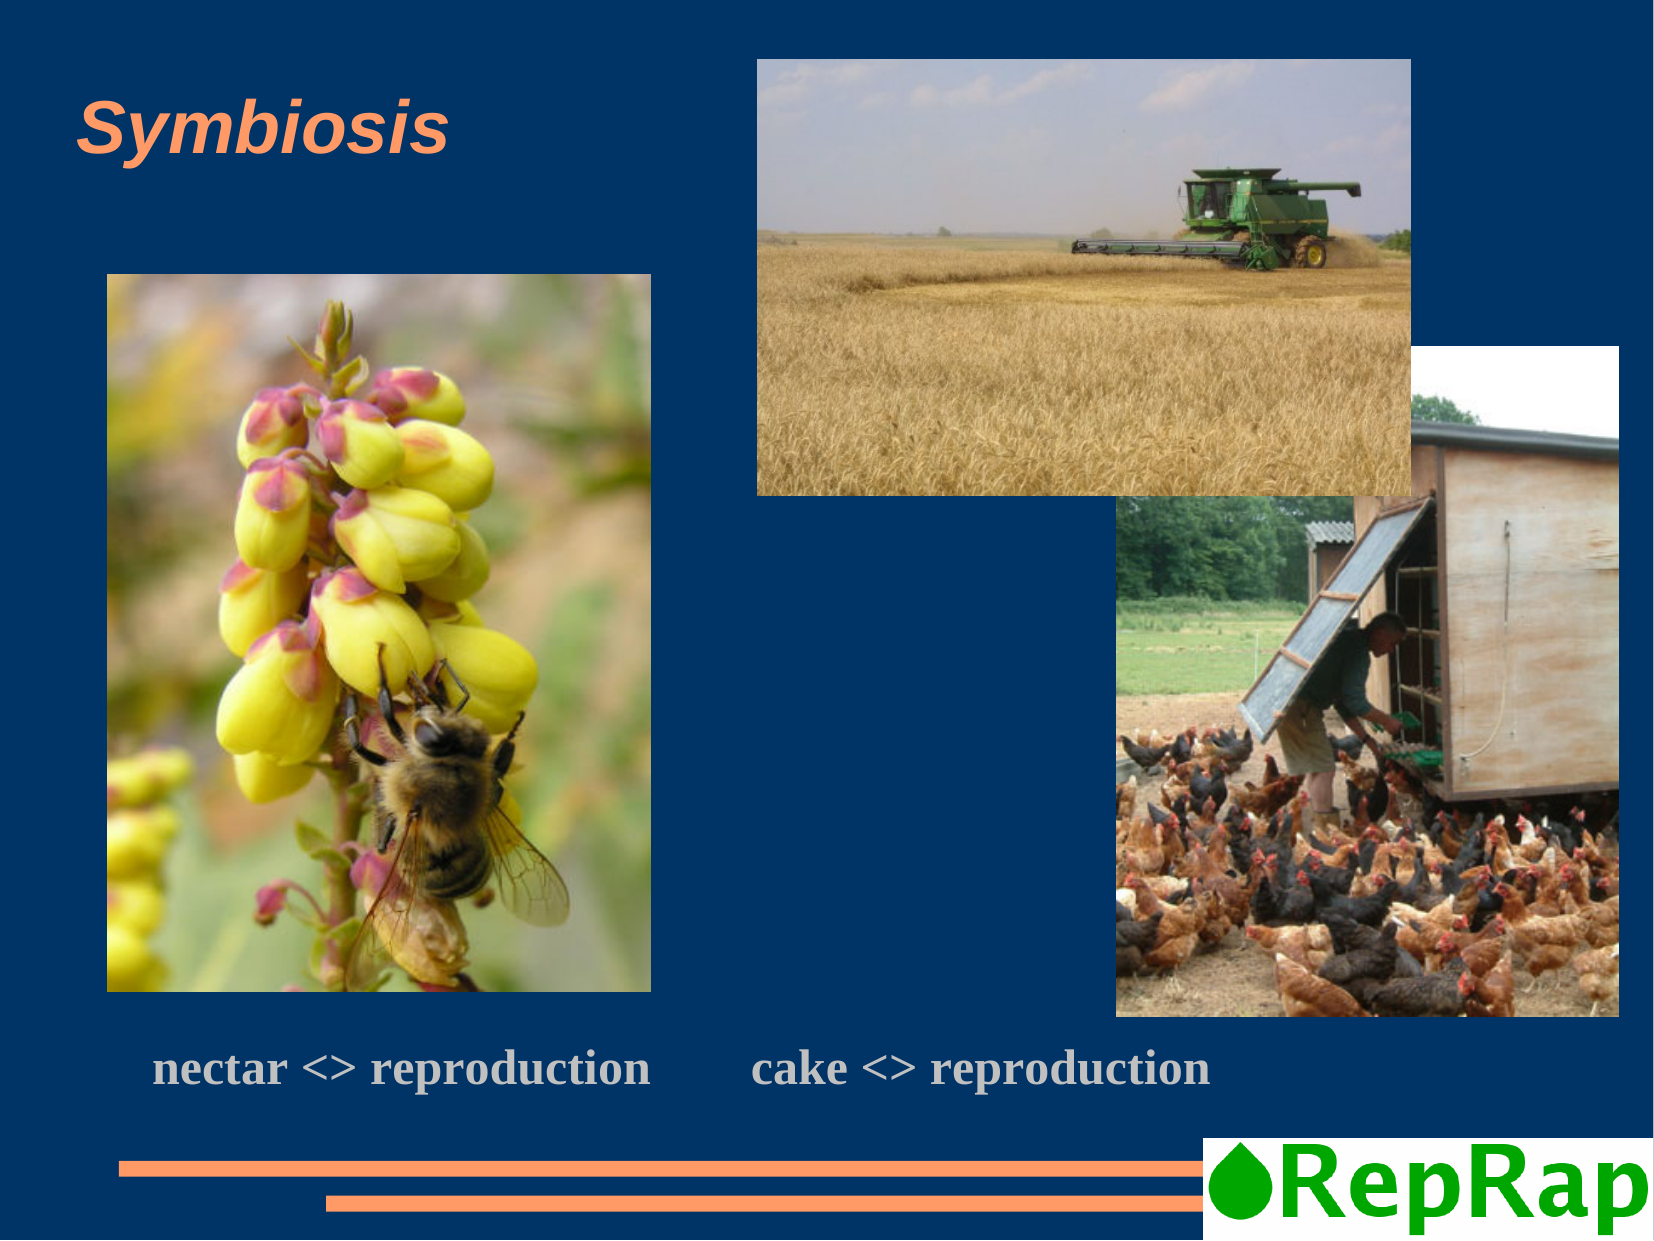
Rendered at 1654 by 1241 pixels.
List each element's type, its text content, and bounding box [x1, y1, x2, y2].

picture [1203, 1138, 1654, 1241]
text_box nectar <> reproduction cake <> reproduction [64, 1039, 1614, 1121]
picture [757, 59, 1619, 1017]
picture [107, 274, 651, 992]
title Symbiosis [76, 57, 1489, 199]
